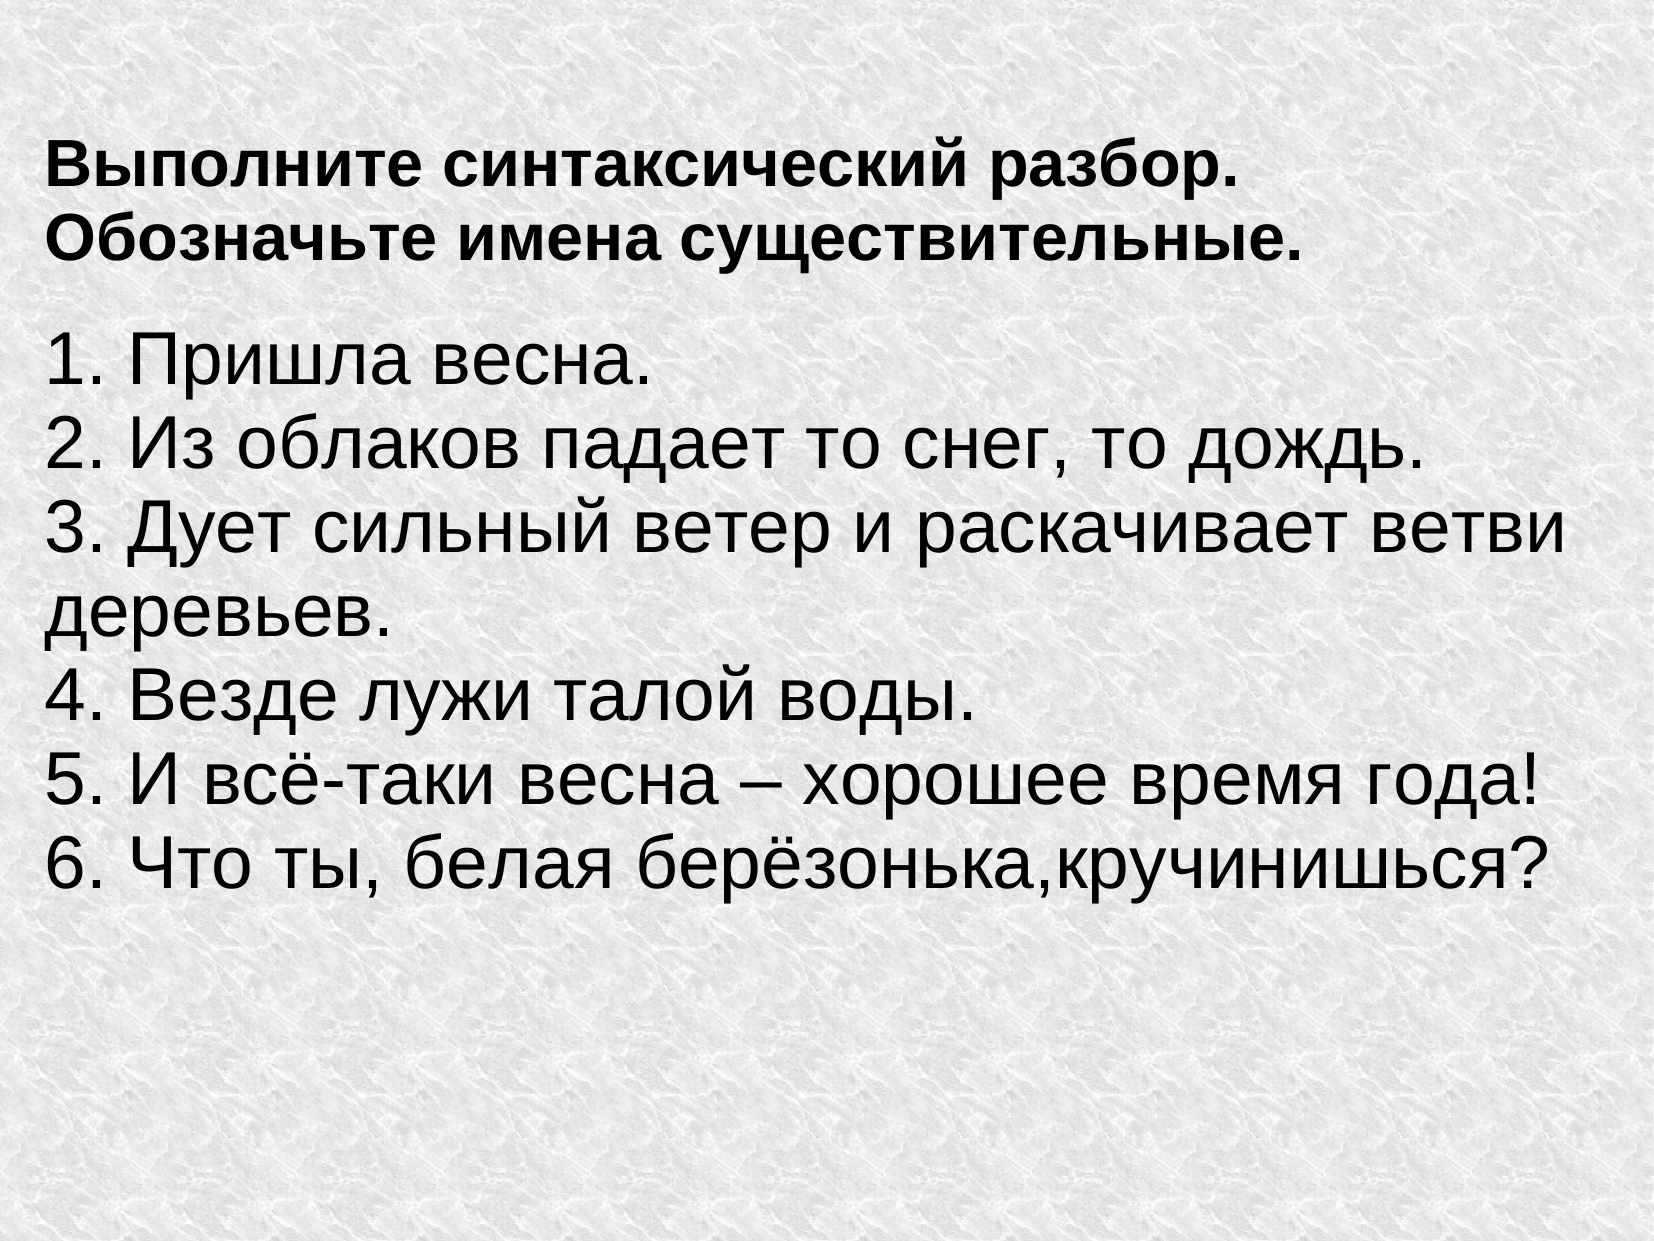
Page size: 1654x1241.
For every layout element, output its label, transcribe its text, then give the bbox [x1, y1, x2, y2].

picture [0, 0, 1654, 1241]
text_box Выполните синтаксический разбор. Обозначьте имена существительные. 1. Пришла весна. 2. Из облаков падает то снег, то дождь. 3. Дует сильный ветер и раскачивает ветви деревьев. 4. Везде лужи талой воды. 5. И всё-таки весна – хорошее время года! 6. Что ты, белая берёзонька,кручинишься? [29, 118, 1595, 975]
